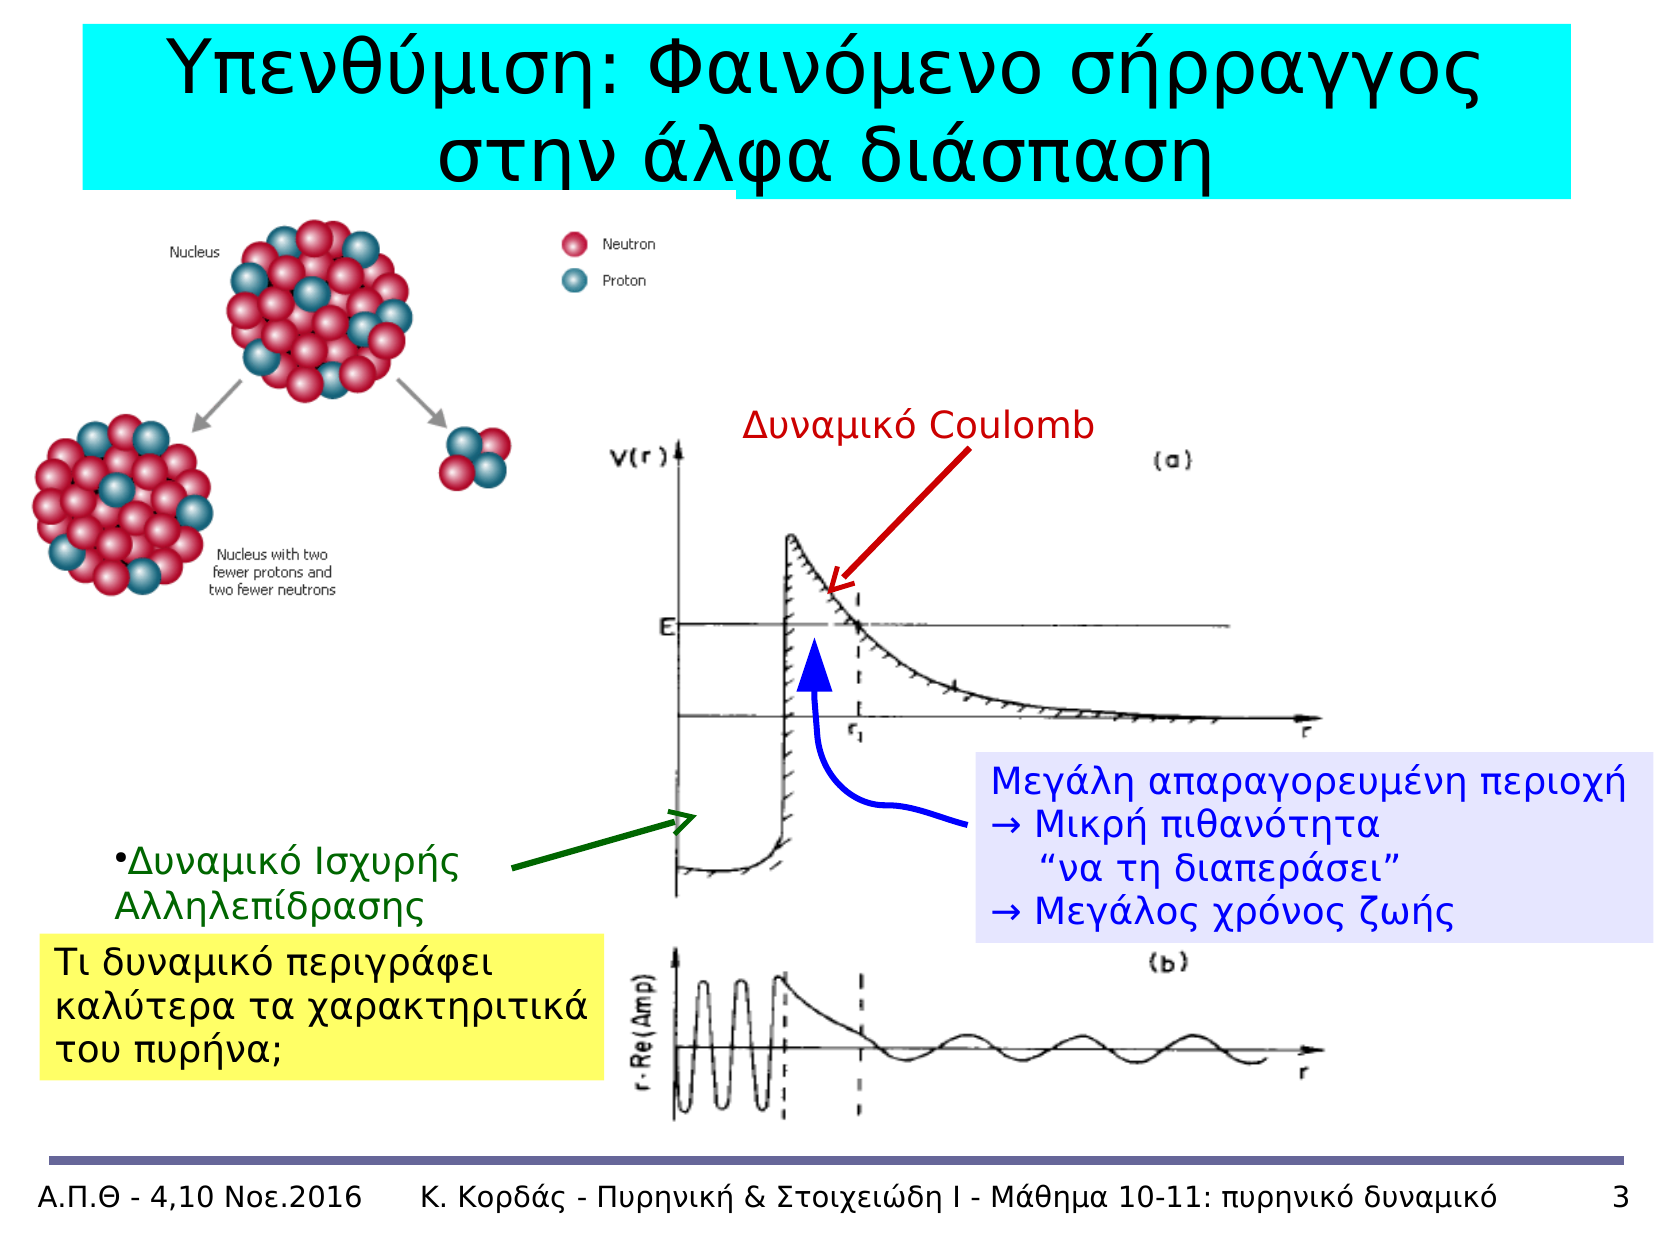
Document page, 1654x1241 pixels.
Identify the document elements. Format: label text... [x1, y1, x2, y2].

text_box Τι δυναμικό περιγράφει καλύτερα τα χαρακτηριτικά του πυρήνα; [39, 933, 605, 1081]
text_box Δυναμικό Ισχυρής Αλληλεπίδρασης [97, 828, 554, 933]
picture [0, 190, 1354, 1136]
text_box Δυναμικό Coulomb [712, 392, 1156, 455]
title Υπενθύμιση: Φαινόμενο σήρραγγος στην άλφα διάσπαση [82, 23, 1571, 200]
text_box Μεγάλη απαραγορευμένη περιοχή → Μικρή πιθανότητα “να τη διαπεράσει” → Μεγάλος χρόνος ζωής [975, 752, 1654, 943]
